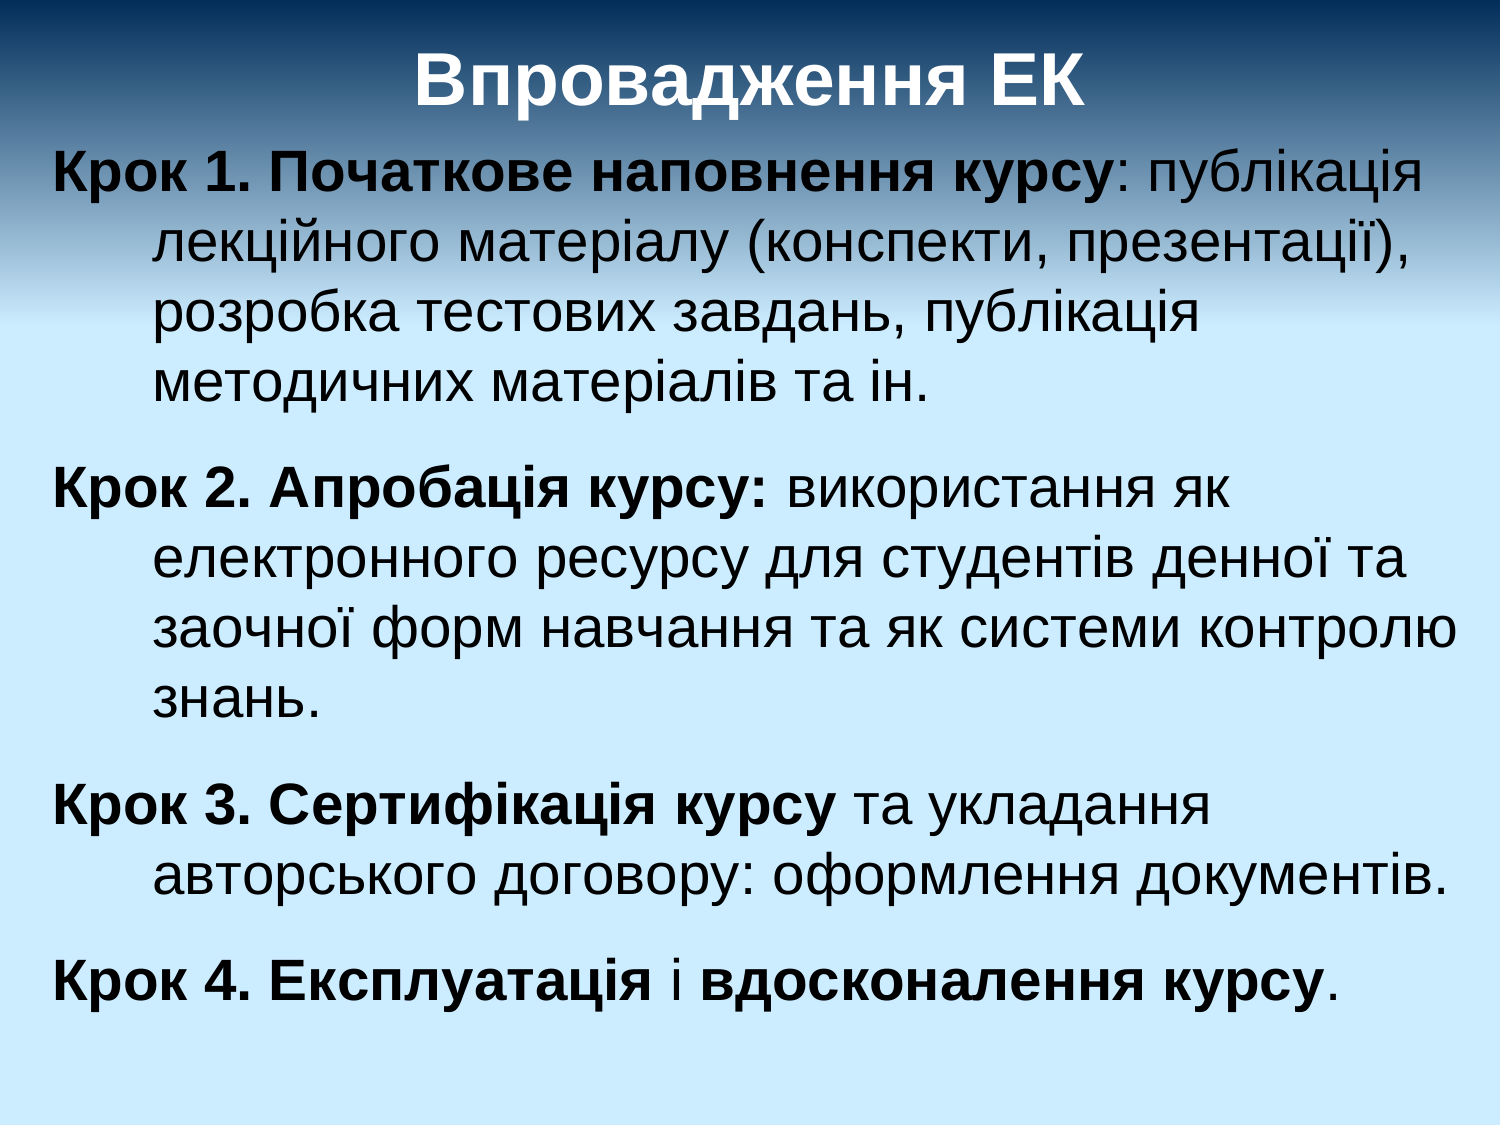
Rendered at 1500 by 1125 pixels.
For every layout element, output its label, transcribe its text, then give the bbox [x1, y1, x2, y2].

title Впровадження ЕК [24, 22, 1476, 128]
list Крок 1. Початкове наповнення курсу: публікація лекційного матеріалу (конспекти, презентації), розробка тестових завдань, публікація методичних матеріалів та ін. Крок 2. Апробація курсу: використання як електронного ресурсу для студентів денної та заочної форм навчання та як системи контролю знань. Крок 3. Сертифікація курсу та укладання авторського договору: оформлення документів. Крок 4. Експлуатація і вдосконалення курсу. [37, 128, 1476, 1088]
